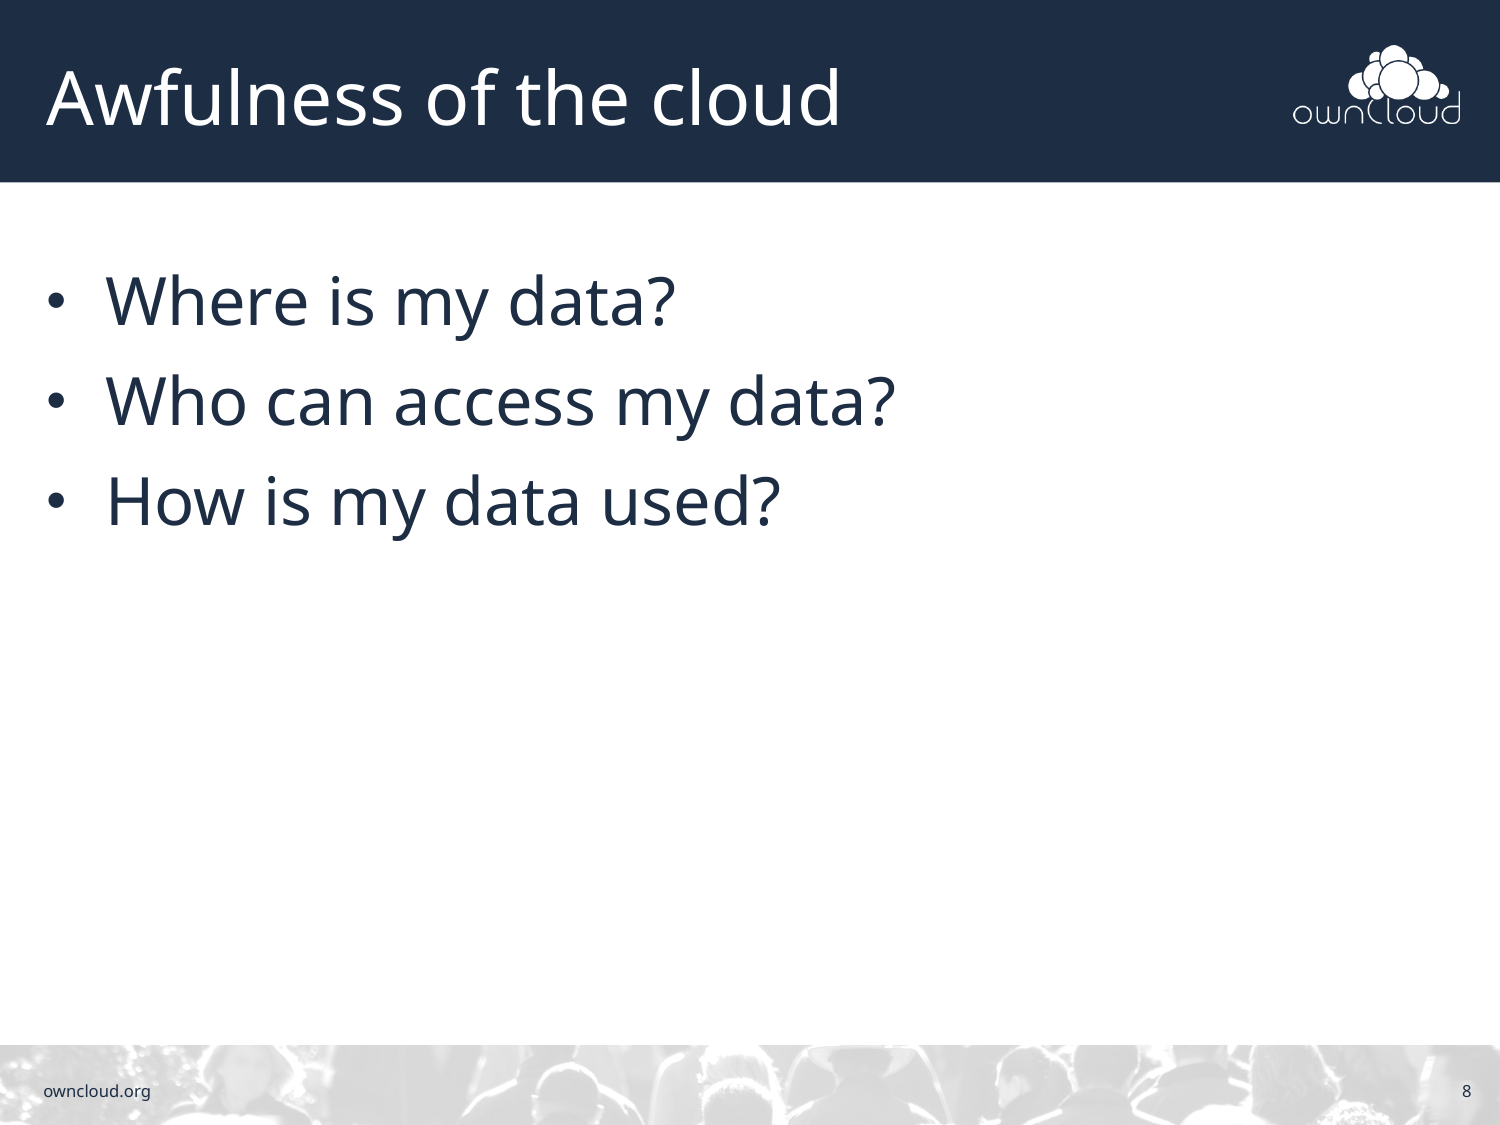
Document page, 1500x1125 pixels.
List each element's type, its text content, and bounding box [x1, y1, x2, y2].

list Where is my data? Who can access my data? How is my data used? [46, 254, 1465, 1026]
picture [0, 1045, 1500, 1125]
title Awfulness of the cloud [46, 5, 1258, 187]
picture [1293, 45, 1460, 124]
